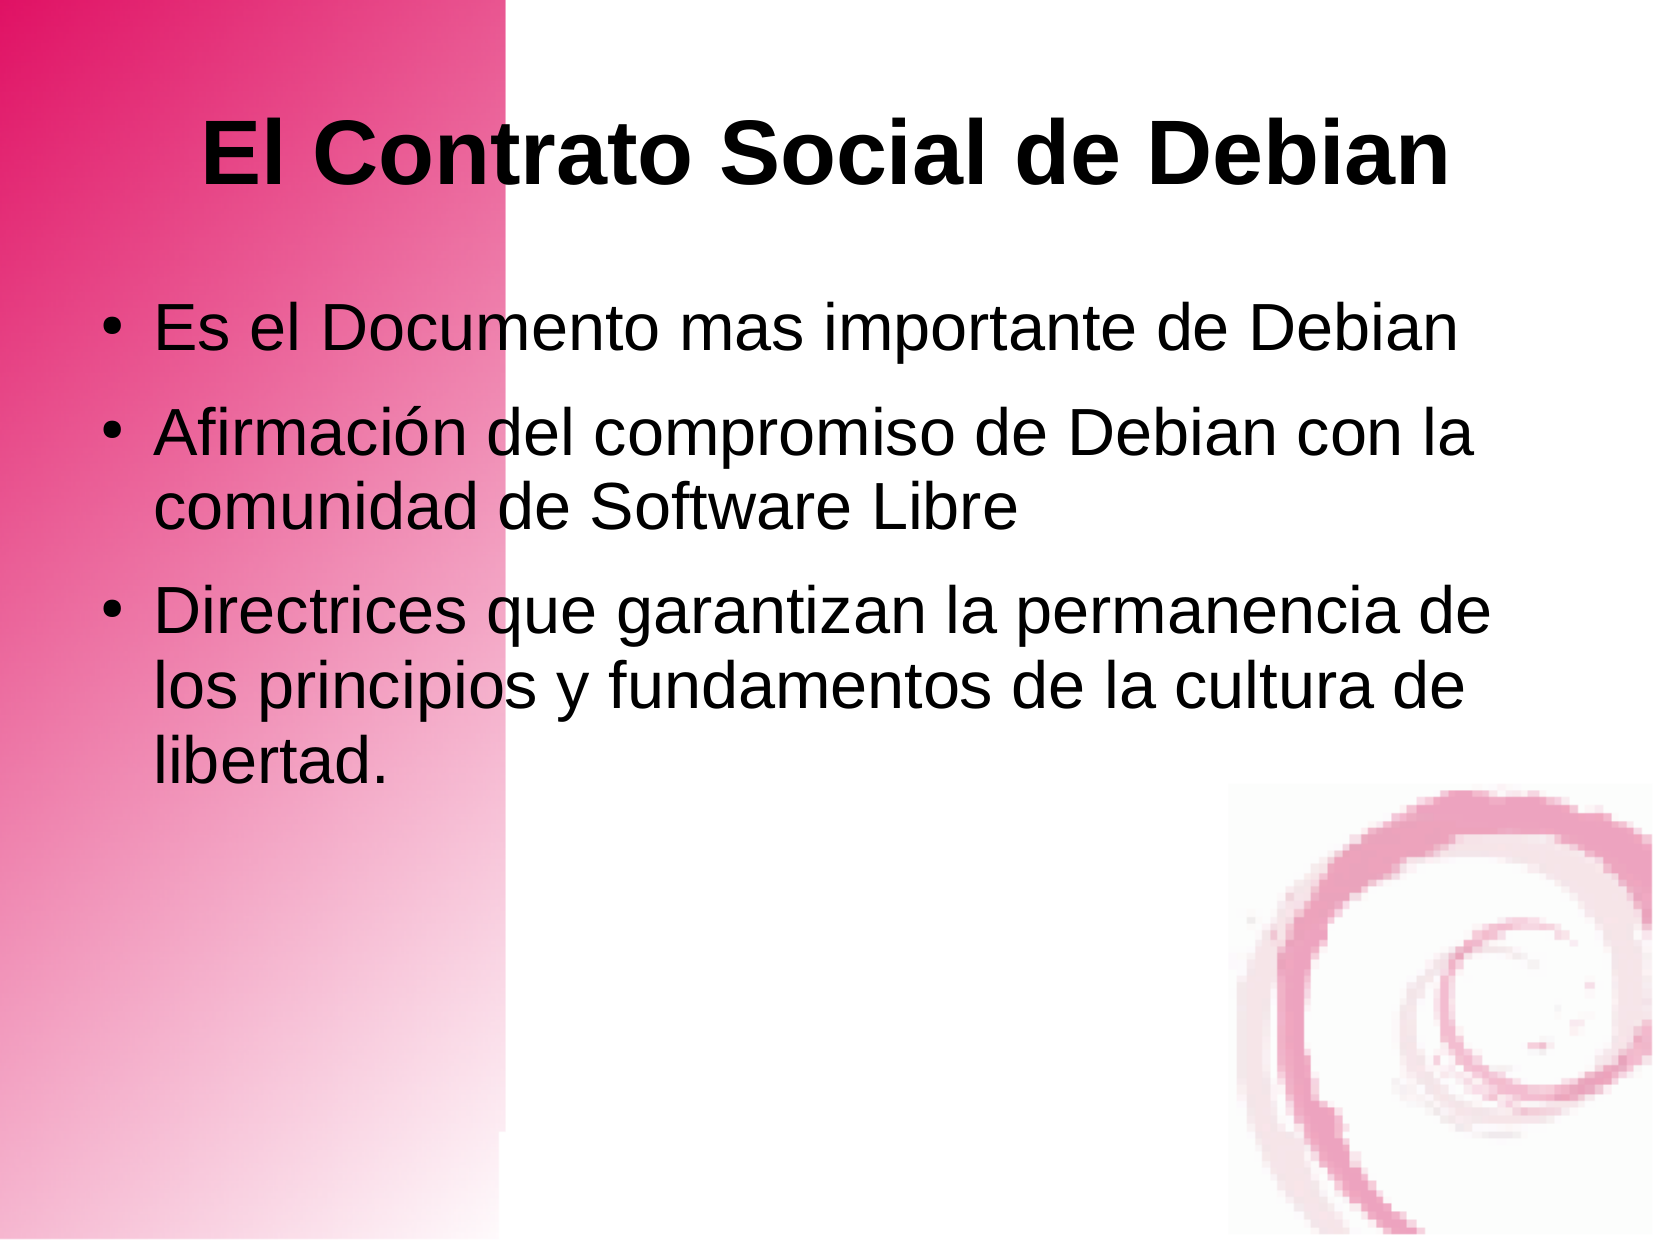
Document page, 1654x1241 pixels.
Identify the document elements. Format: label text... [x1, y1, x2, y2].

picture [0, 0, 1654, 1241]
title El Contrato Social de Debian [82, 49, 1571, 257]
list Es el Documento mas importante de Debian Afirmación del compromiso de Debian con la comunidad de Software Libre Directrices que garantizan la permanencia de los principios y fundamentos de la cultura de libertad. [82, 290, 1571, 1109]
